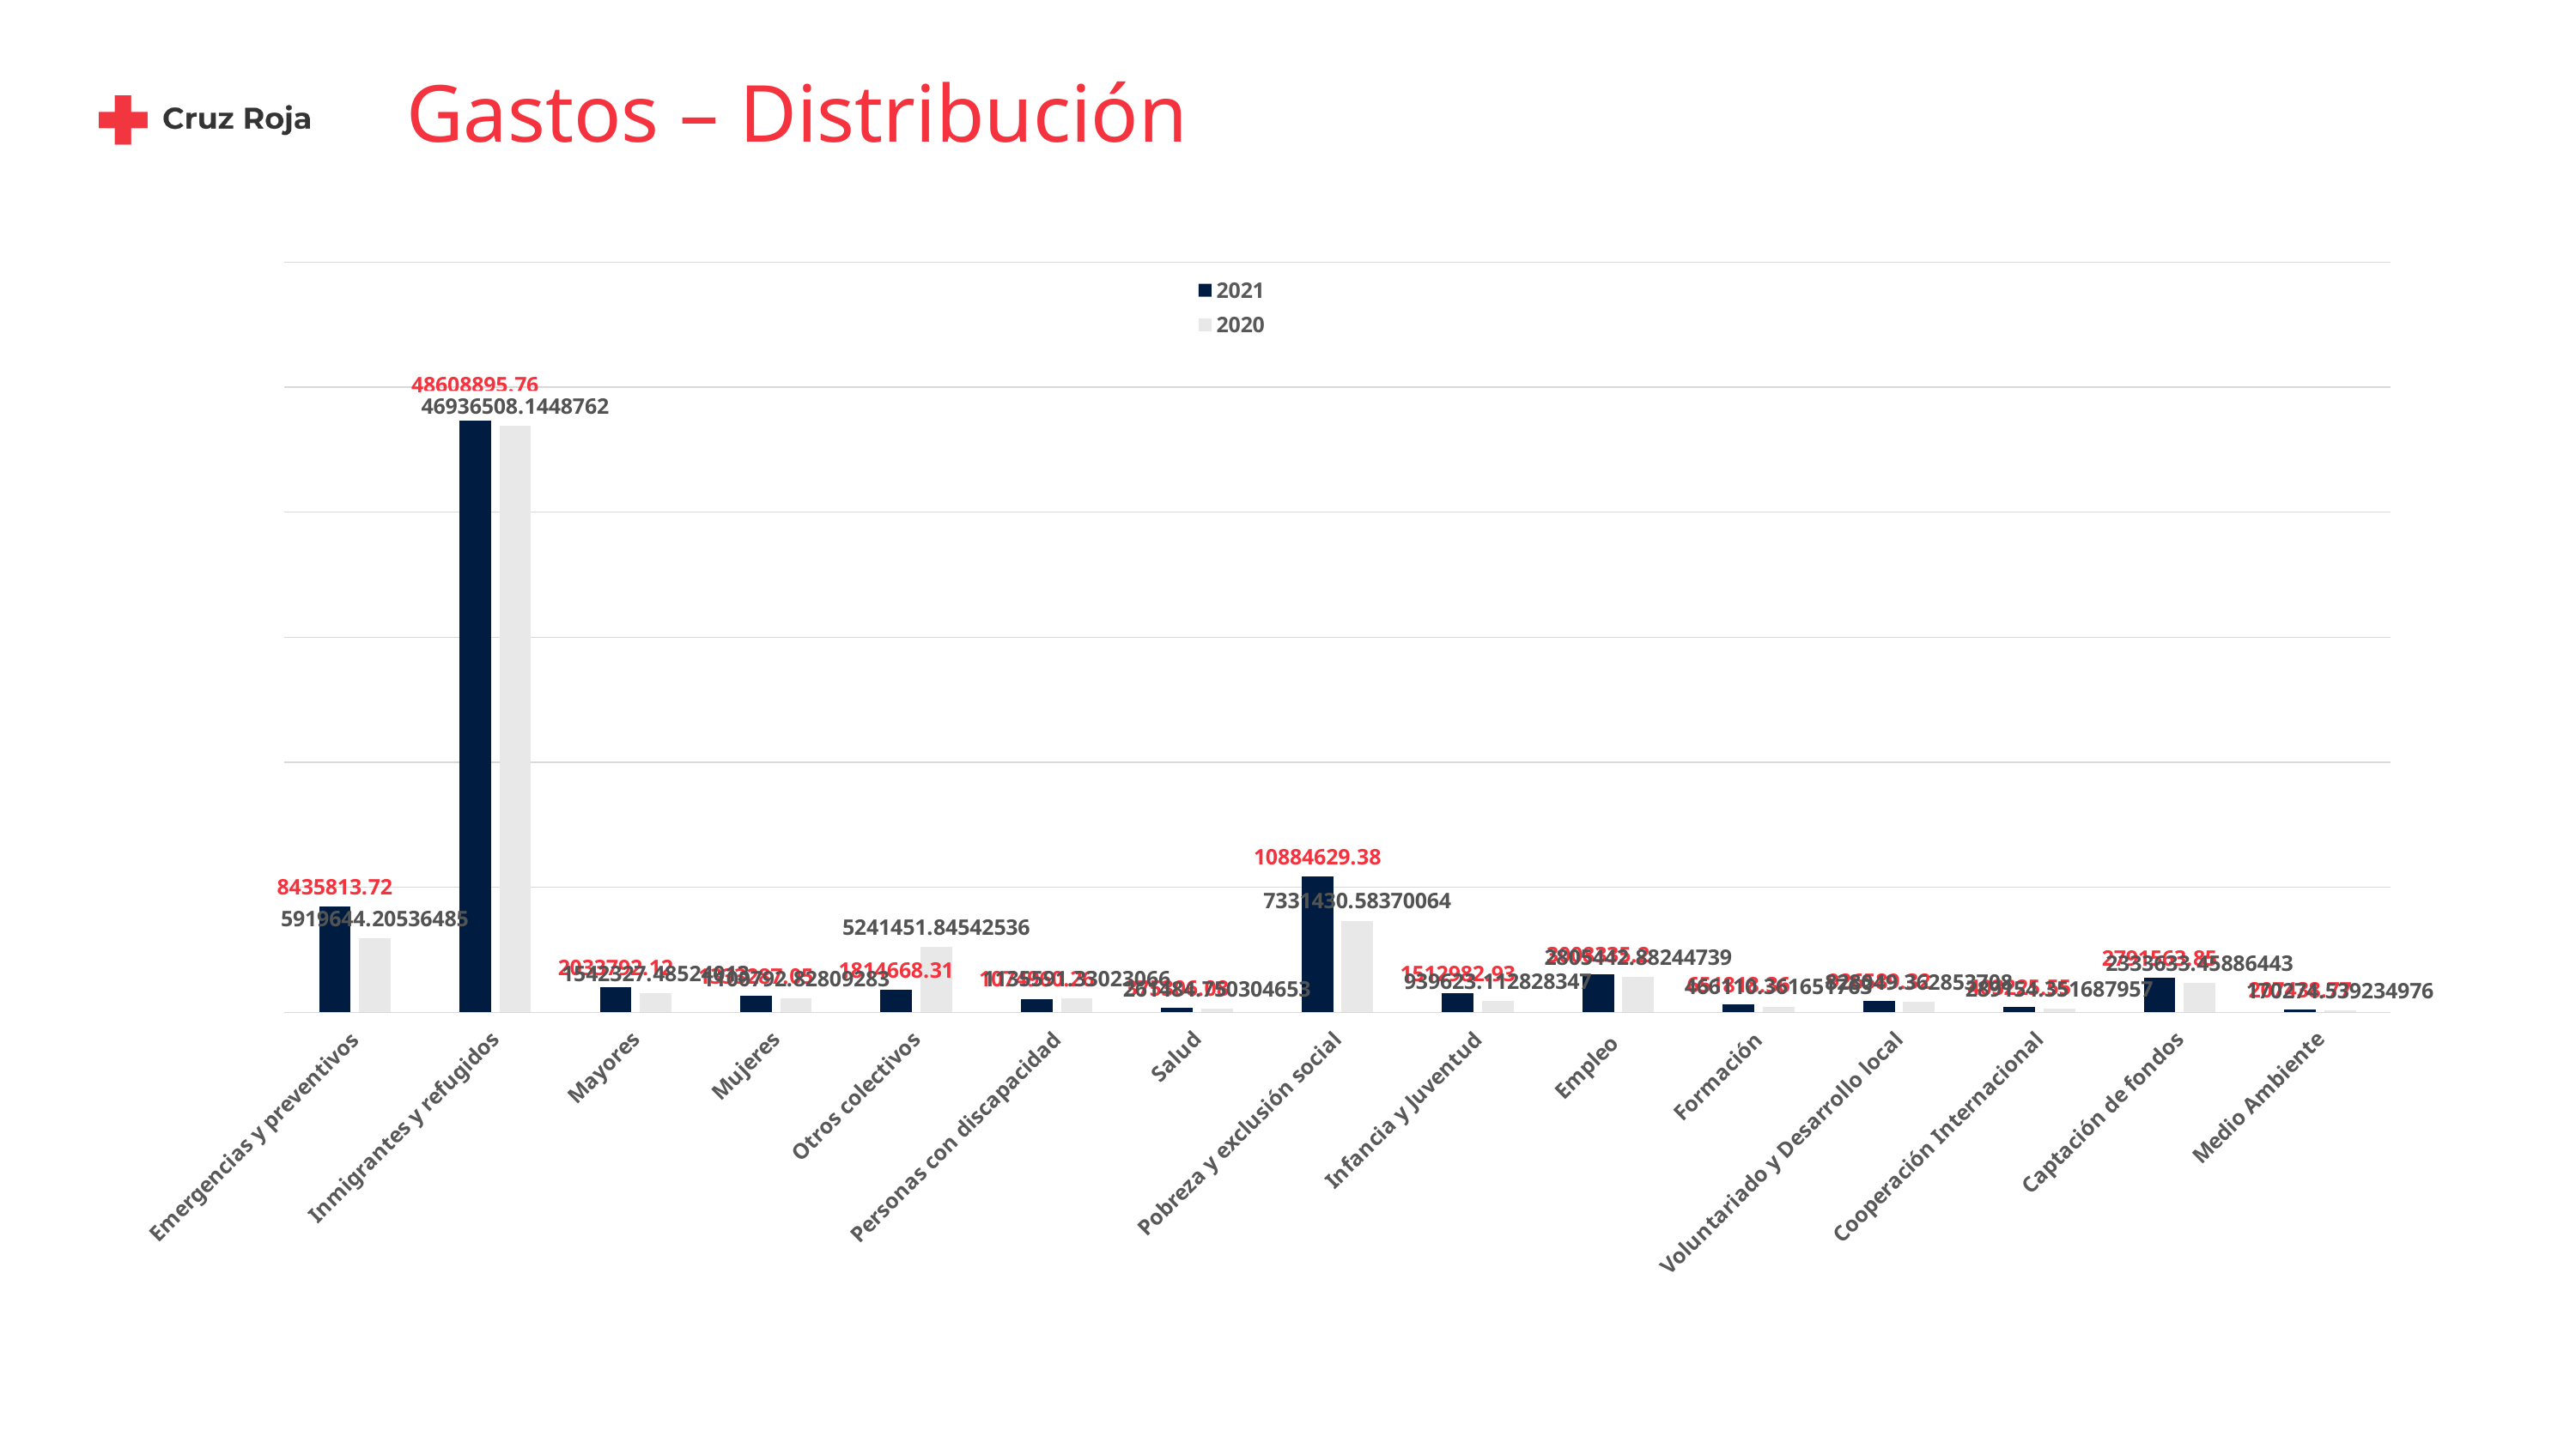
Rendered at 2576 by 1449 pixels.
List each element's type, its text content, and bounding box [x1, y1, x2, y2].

chart [94, 240, 2530, 1303]
text_box Gastos – Distribución [393, 75, 2501, 240]
